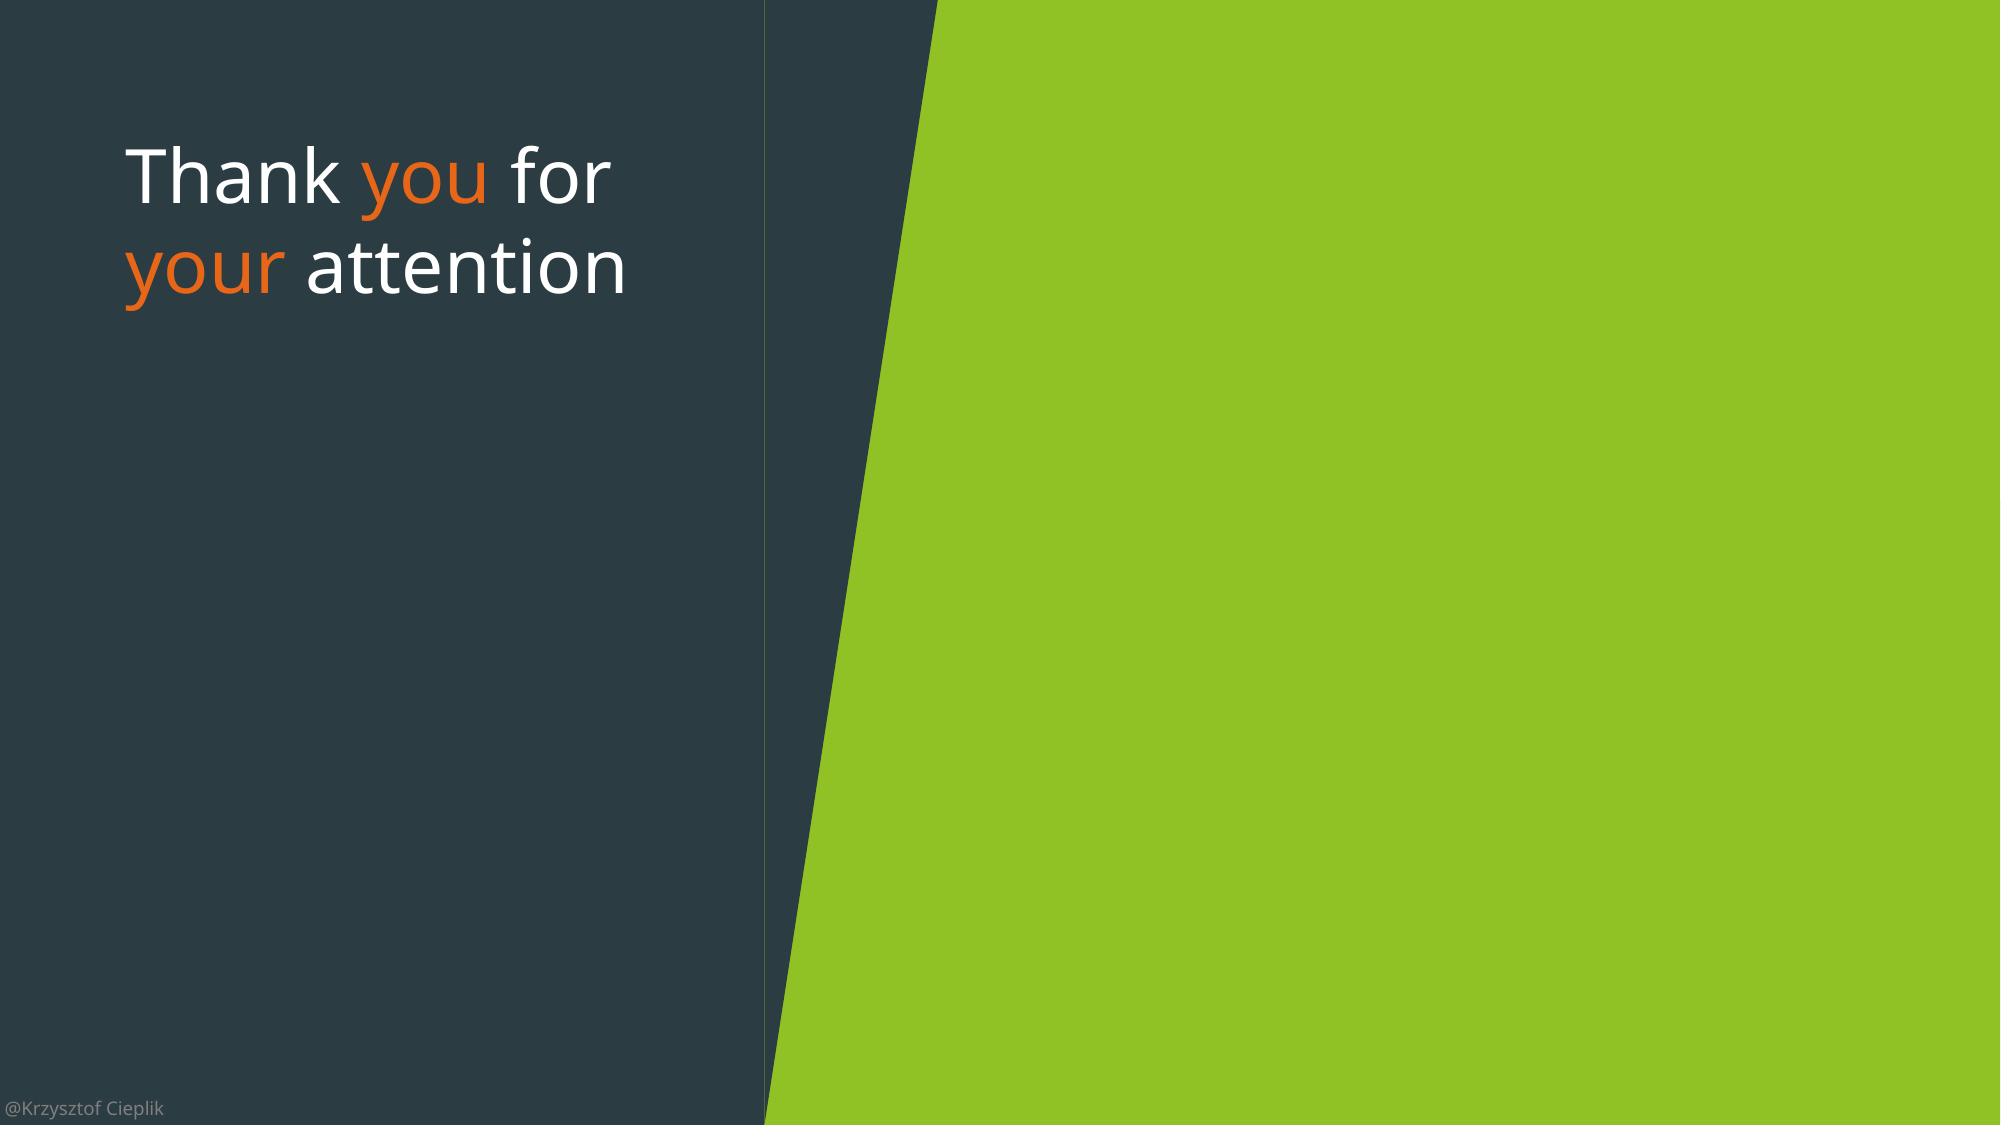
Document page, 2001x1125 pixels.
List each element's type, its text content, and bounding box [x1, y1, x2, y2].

title Thank you for your attention [110, 105, 801, 332]
text_box [0, 0, 2000, 1125]
text_box @Krzysztof Cieplik [0, 1089, 642, 1125]
